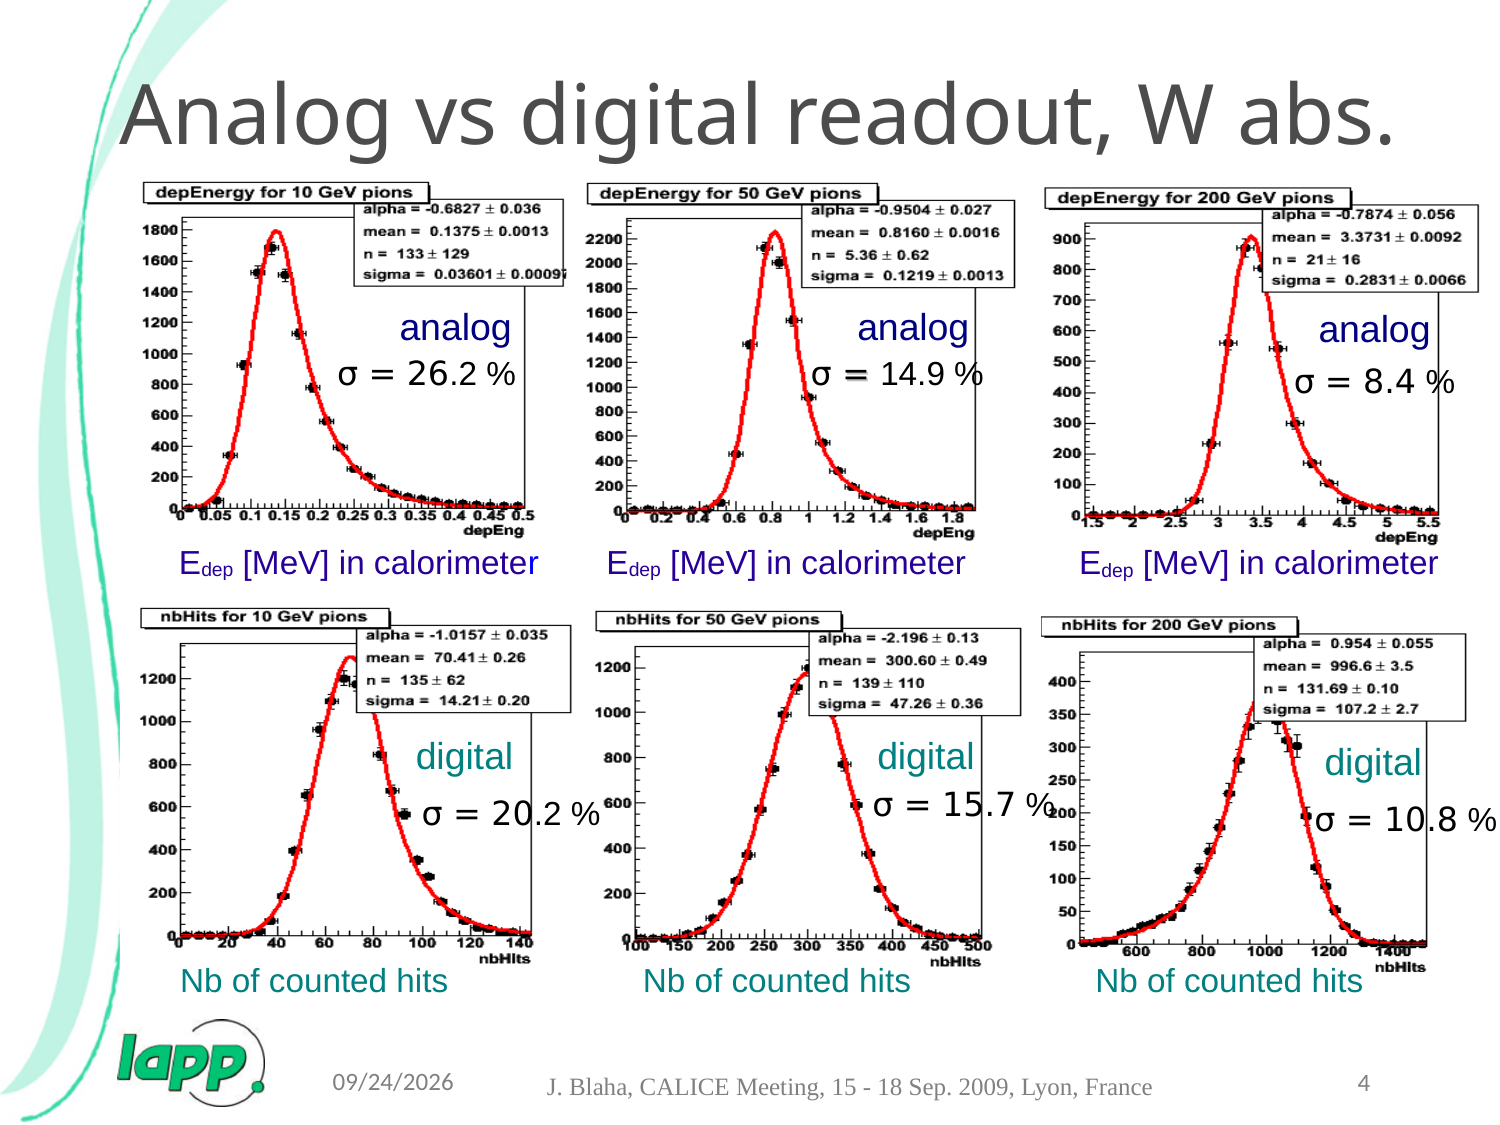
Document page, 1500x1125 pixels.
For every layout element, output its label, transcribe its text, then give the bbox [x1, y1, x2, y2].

text_box Edep [MeV] in calorimeter [154, 531, 582, 603]
text_box Nb of counted hits [156, 949, 508, 1009]
text_box σ = 15.7 % [857, 777, 1086, 838]
text_box σ = 26.2 % [322, 347, 535, 401]
text_box digital [862, 727, 1002, 777]
text_box σ = 10.8 % [1299, 793, 1500, 853]
text_box Edep [MeV] in calorimeter [582, 531, 1023, 603]
title Analog vs digital readout, W abs. [32, 18, 1486, 208]
text_box σ = 8.4 % [1278, 355, 1496, 409]
text_box analog [842, 299, 996, 347]
text_box Nb of counted hits [1071, 949, 1413, 1009]
picture [0, 0, 1499, 1125]
text_box analog [384, 299, 539, 358]
text_box Nb of counted hits [618, 949, 971, 1009]
text_box digital [400, 727, 549, 789]
text_box analog [1303, 301, 1460, 355]
text_box σ = 14.9 % [795, 347, 1007, 450]
text_box σ = 20.2 % [406, 787, 619, 848]
text_box Edep [MeV] in calorimeter [1055, 531, 1496, 603]
text_box digital [1309, 734, 1451, 793]
